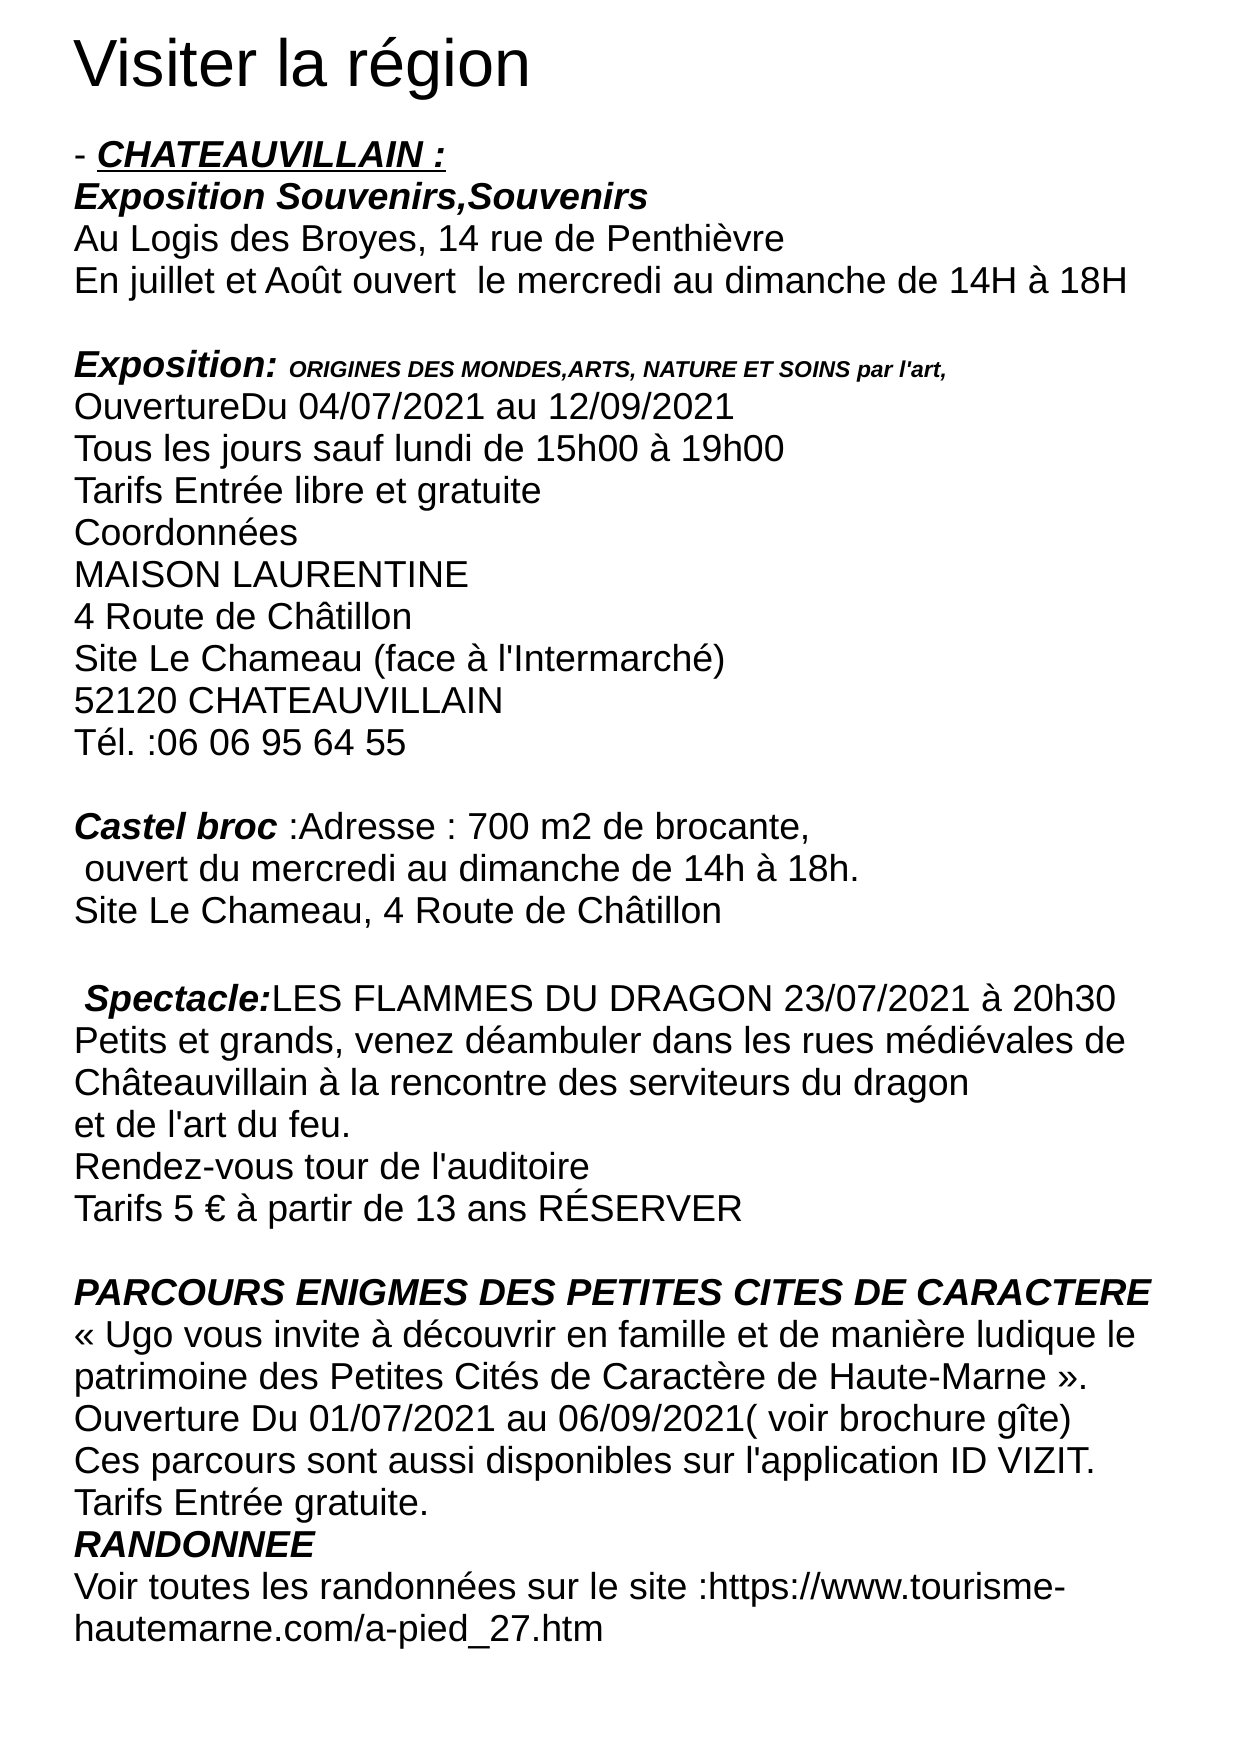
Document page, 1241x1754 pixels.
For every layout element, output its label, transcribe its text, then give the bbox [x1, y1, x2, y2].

text_box Visiter la région - CHATEAUVILLAIN : Exposition Souvenirs,Souvenirs Au Logis des Broyes, 14 rue de Penthièvre En juillet et Août ouvert le mercredi au dimanche de 14H à 18H Exposition: ORIGINES DES MONDES,ARTS, NATURE ET SOINS par l'art, OuvertureDu 04/07/2021 au 12/09/2021 Tous les jours sauf lundi de 15h00 à 19h00 Tarifs Entrée libre et gratuite Coordonnées MAISON LAURENTINE 4 Route de Châtillon Site Le Chameau (face à l'Intermarché) 52120 CHATEAUVILLAIN Tél. :06 06 95 64 55 Castel broc :Adresse : 700 m2 de brocante, ouvert du mercredi au dimanche de 14h à 18h. Site Le Chameau, 4 Route de Châtillon [59, 18, 1168, 970]
text_box Spectacle:LES FLAMMES DU DRAGON 23/07/2021 à 20h30 Petits et grands, venez déambuler dans les rues médiévales de Châteauvillain à la rencontre des serviteurs du dragon et de l'art du feu. Rendez-vous tour de l'auditoire Tarifs 5 € à partir de 13 ans RÉSERVER PARCOURS ENIGMES DES PETITES CITES DE CARACTERE « Ugo vous invite à découvrir en famille et de manière ludique le patrimoine des Petites Cités de Caractère de Haute-Marne ». Ouverture Du 01/07/2021 au 06/09/2021( voir brochure gîte) Ces parcours sont aussi disponibles sur l'application ID VIZIT. Tarifs Entrée gratuite. RANDONNEE Voir toutes les randonnées sur le site :https://www.tourisme-hautemarne.com/a-pied_27.htm [59, 970, 1206, 1661]
